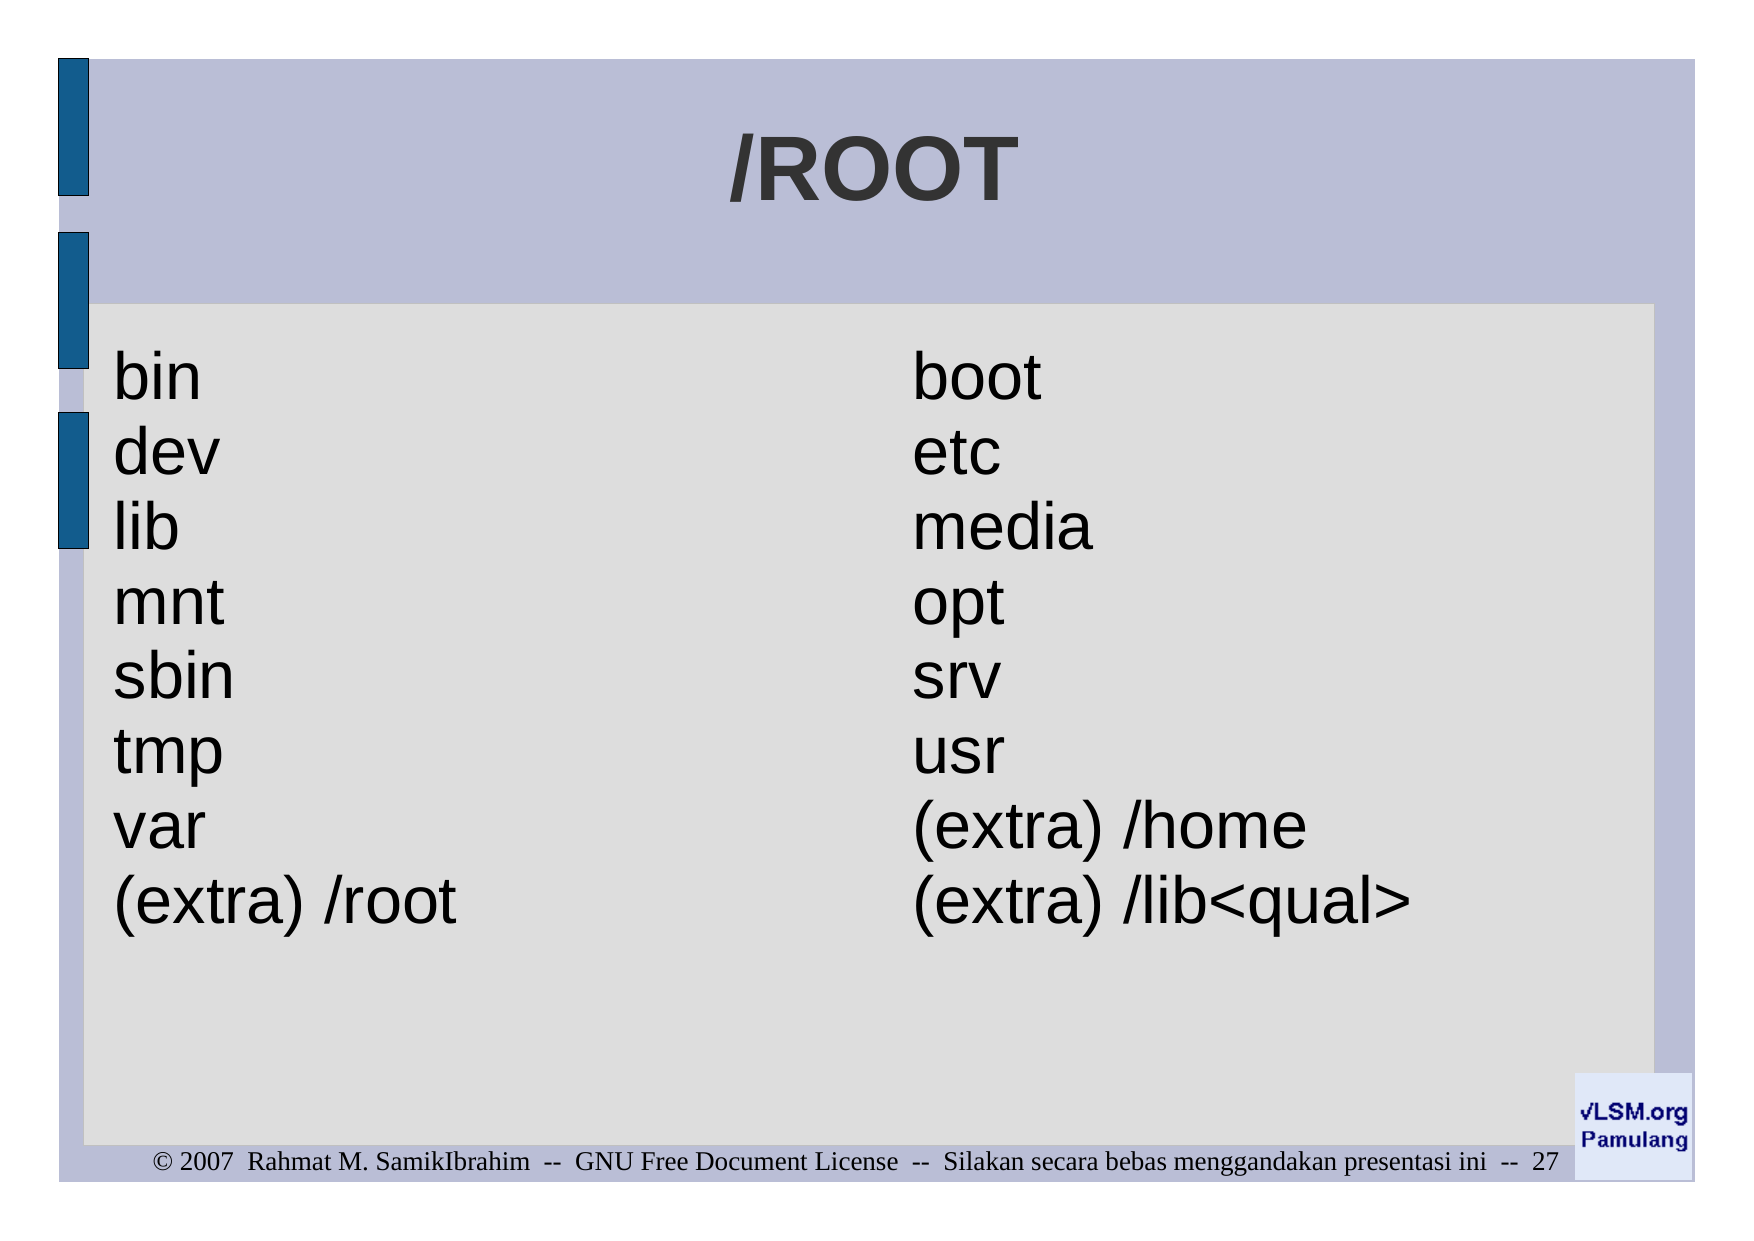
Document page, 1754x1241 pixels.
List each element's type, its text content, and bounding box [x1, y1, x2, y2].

list bin dev lib mnt sbin tmp var (extra) /root [96, 339, 857, 1004]
title /ROOT [95, 74, 1655, 263]
picture [1575, 1073, 1692, 1180]
list boot etc media opt srv usr (extra) /home (extra) /lib<qual> [894, 339, 1656, 1004]
